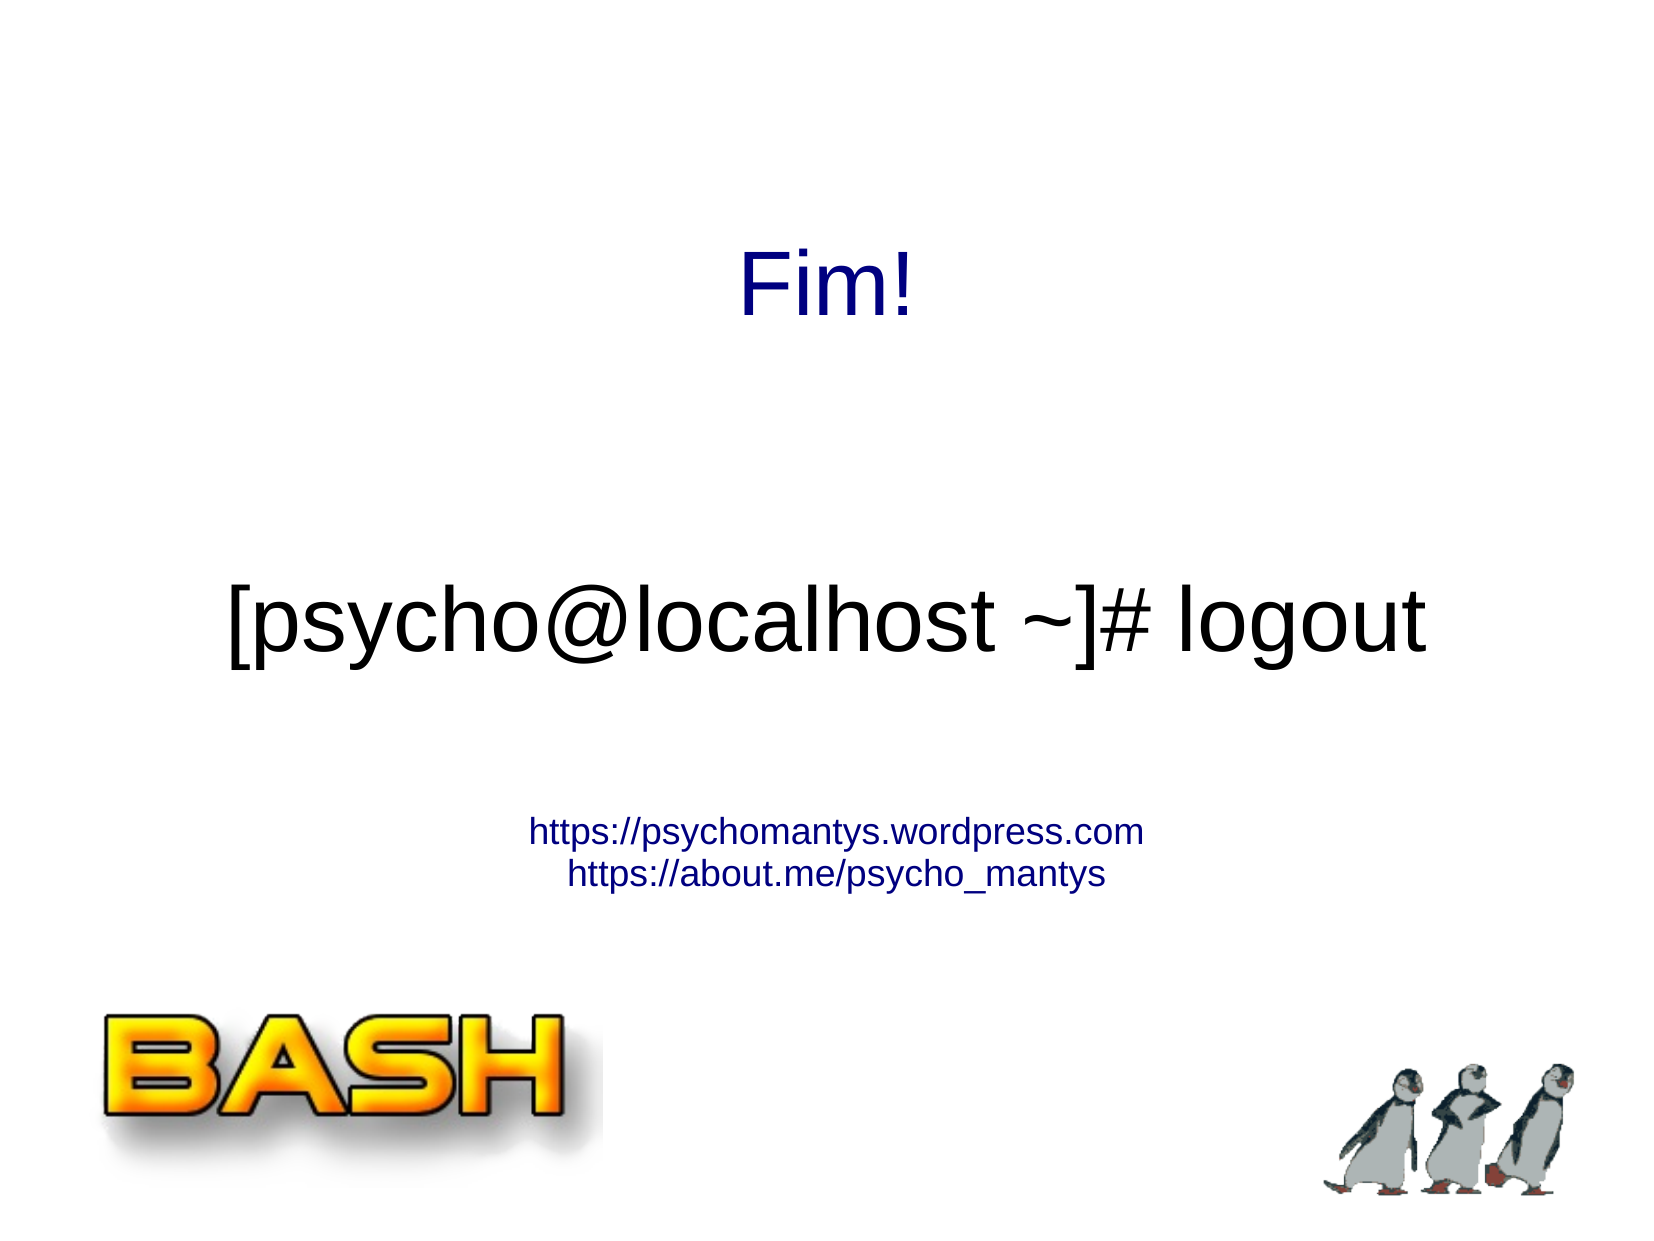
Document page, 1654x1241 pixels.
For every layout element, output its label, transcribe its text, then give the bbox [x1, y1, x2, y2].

title [psycho@localhost ~]# logout [82, 523, 1571, 717]
picture [69, 962, 603, 1188]
title Fim! [82, 187, 1571, 380]
text_box https://psychomantys.wordpress.com https://about.me/psycho_mantys [513, 803, 1160, 902]
picture [1308, 990, 1648, 1207]
